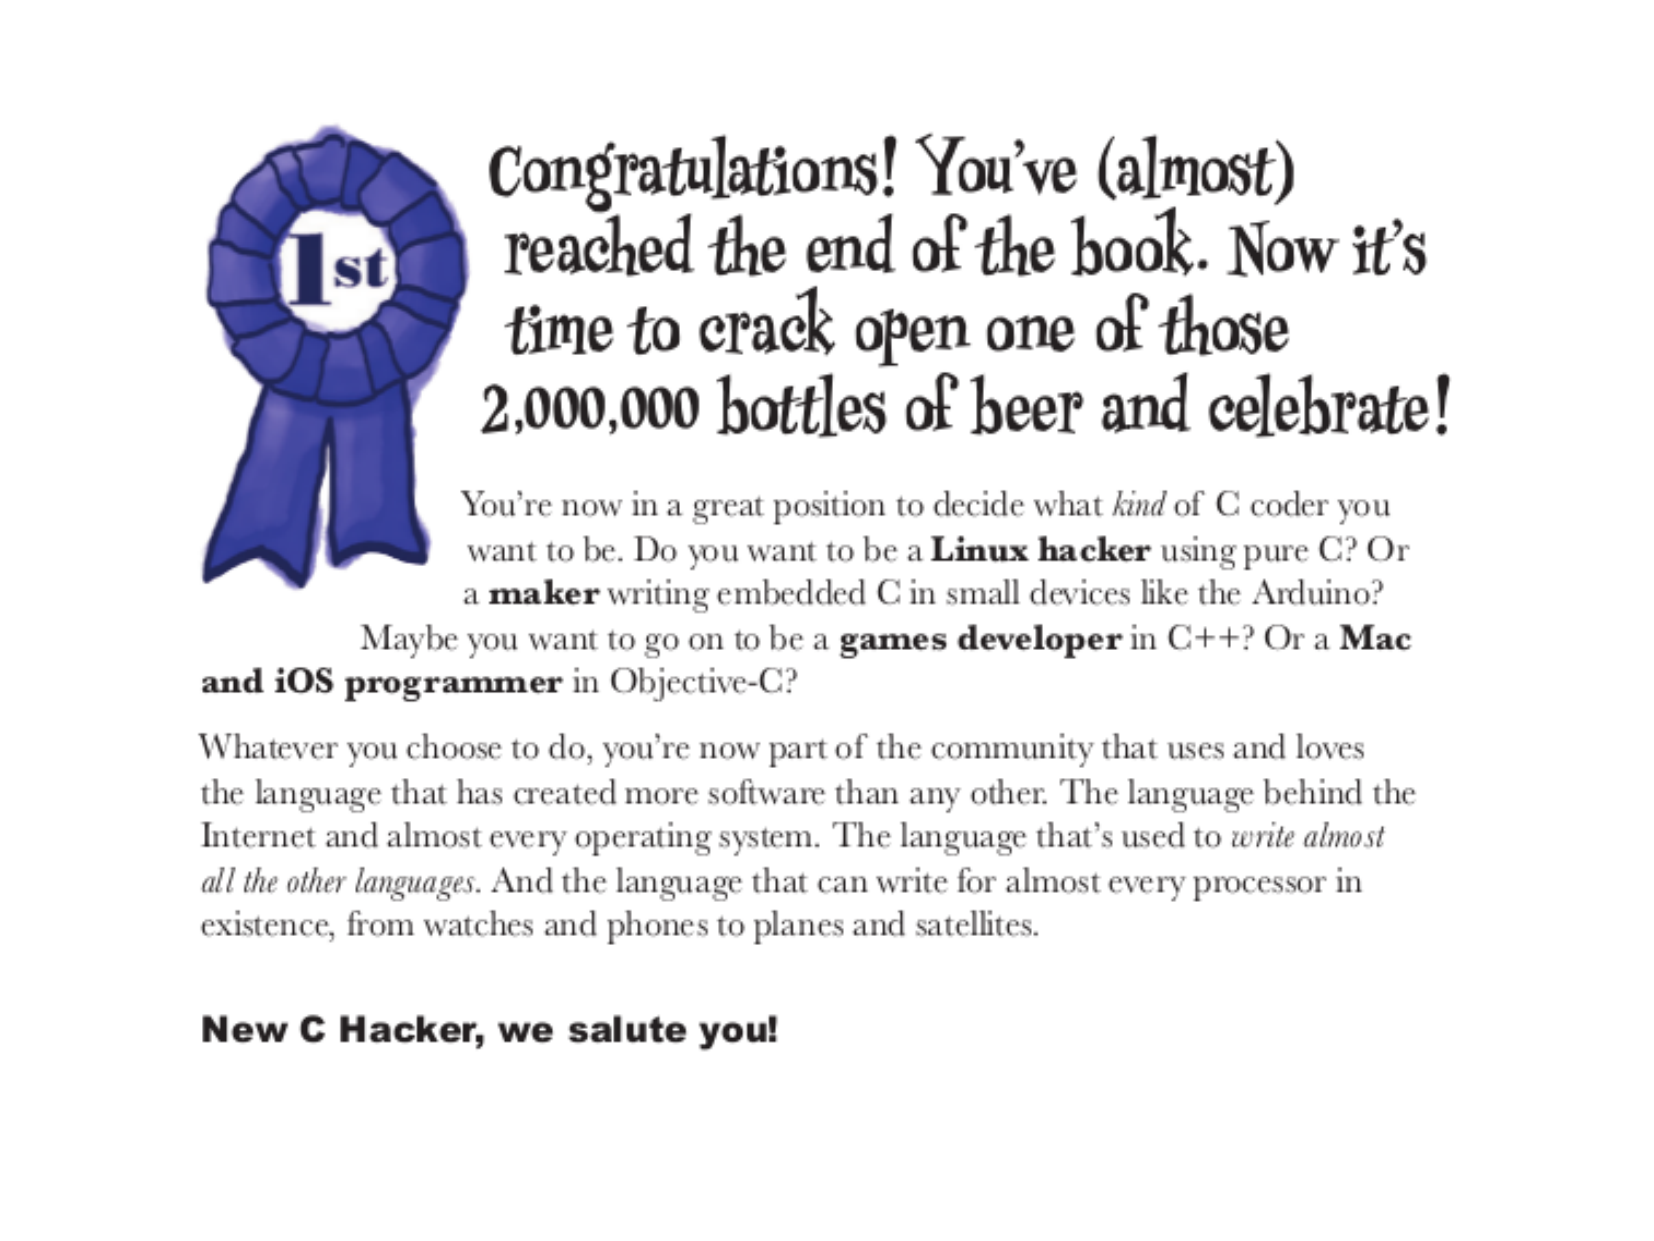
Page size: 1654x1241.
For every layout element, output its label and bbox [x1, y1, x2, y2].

picture [177, 94, 1489, 1123]
